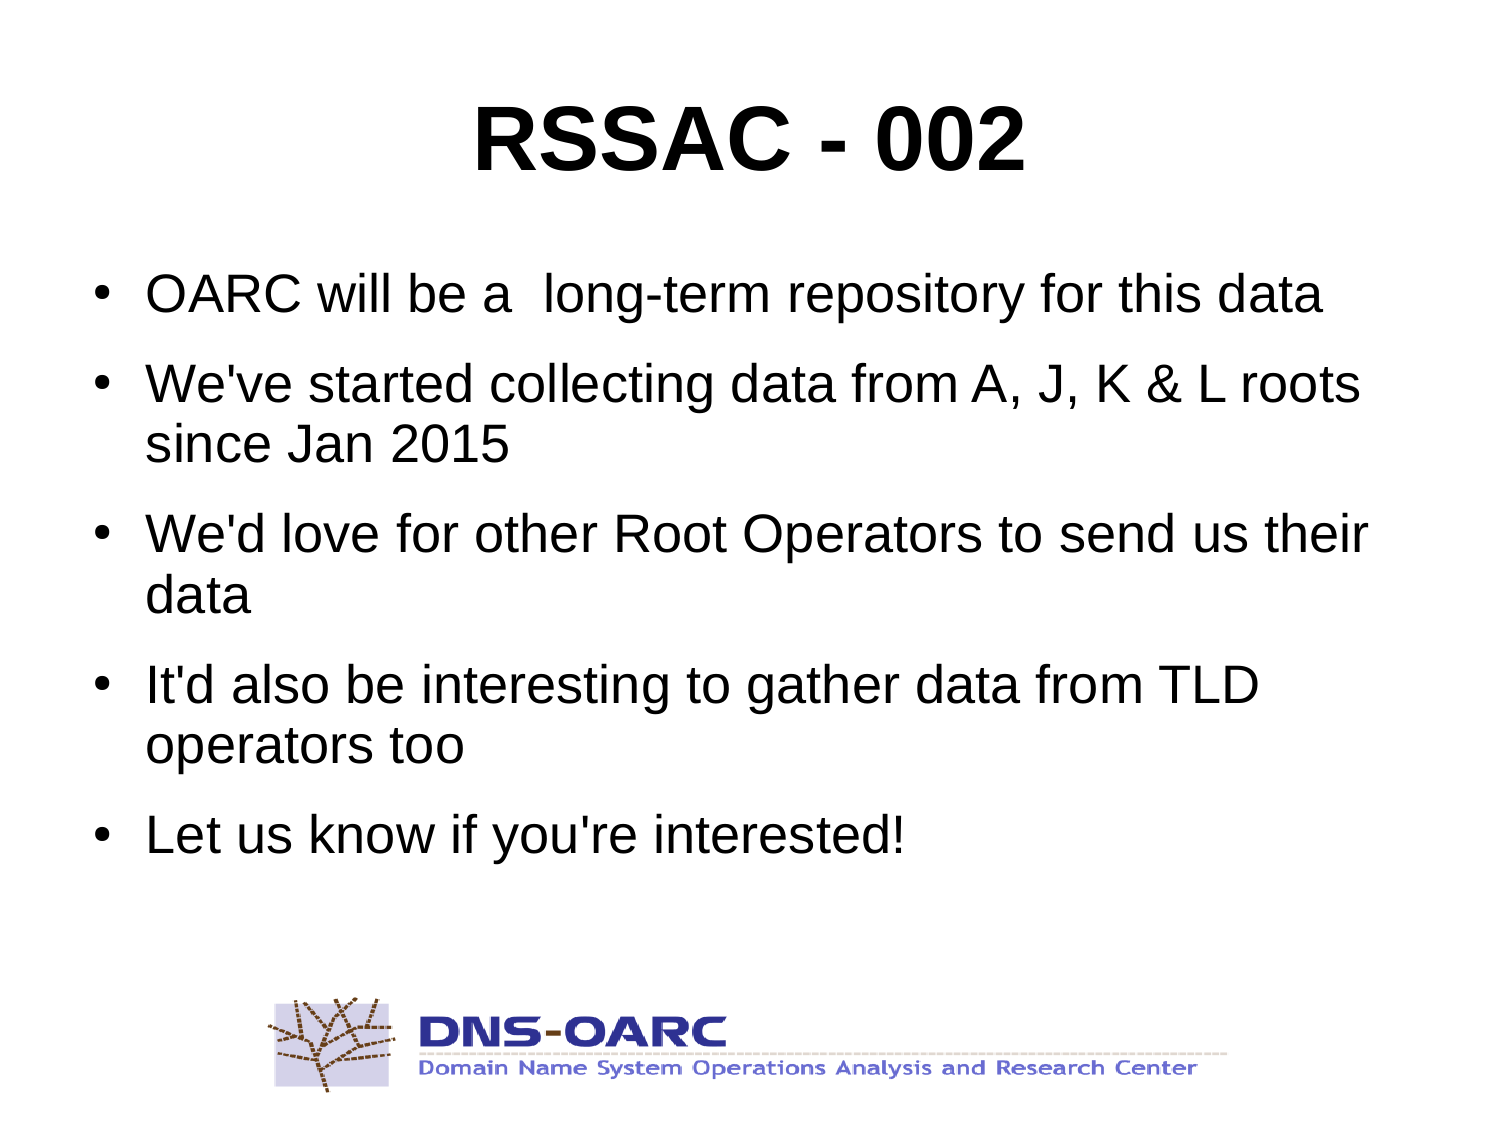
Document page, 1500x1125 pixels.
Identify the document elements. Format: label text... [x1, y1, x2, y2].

picture [214, 991, 1259, 1099]
list OARC will be a long-term repository for this data We've started collecting data from A, J, K & L roots since Jan 2015 We'd love for other Root Operators to send us their data It'd also be interesting to gather data from TLD operators too Let us know if you're interested! [75, 263, 1425, 916]
title RSSAC - 002 [75, 44, 1425, 233]
